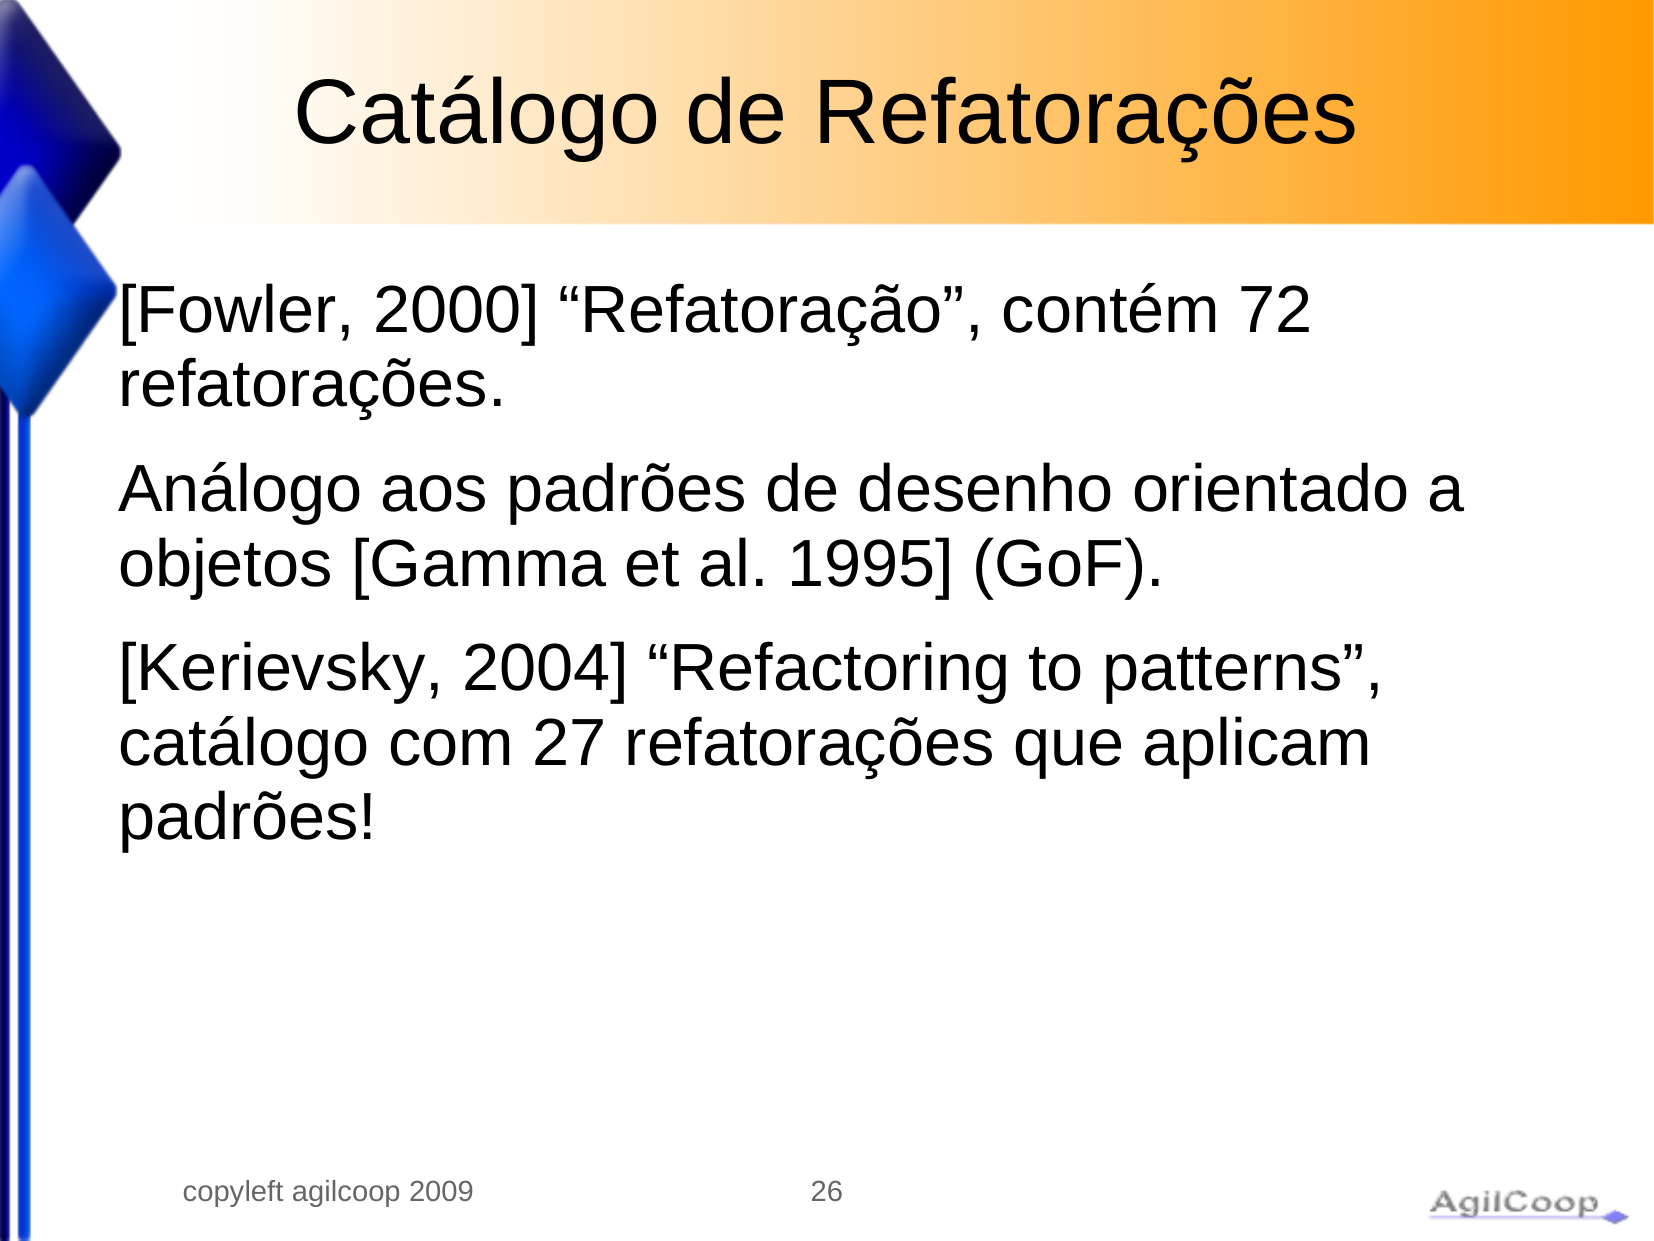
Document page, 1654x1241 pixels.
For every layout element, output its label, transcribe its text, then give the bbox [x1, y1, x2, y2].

list [Fowler, 2000] “Refatoração”, contém 72 refatorações. Análogo aos padrões de desenho orientado a objetos [Gamma et al. 1995] (GoF). [Kerievsky, 2004] “Refactoring to patterns”, catálogo com 27 refatorações que aplicam padrões! [118, 271, 1607, 1108]
title Catálogo de Refatorações [82, 8, 1571, 216]
picture [0, 0, 1654, 1241]
